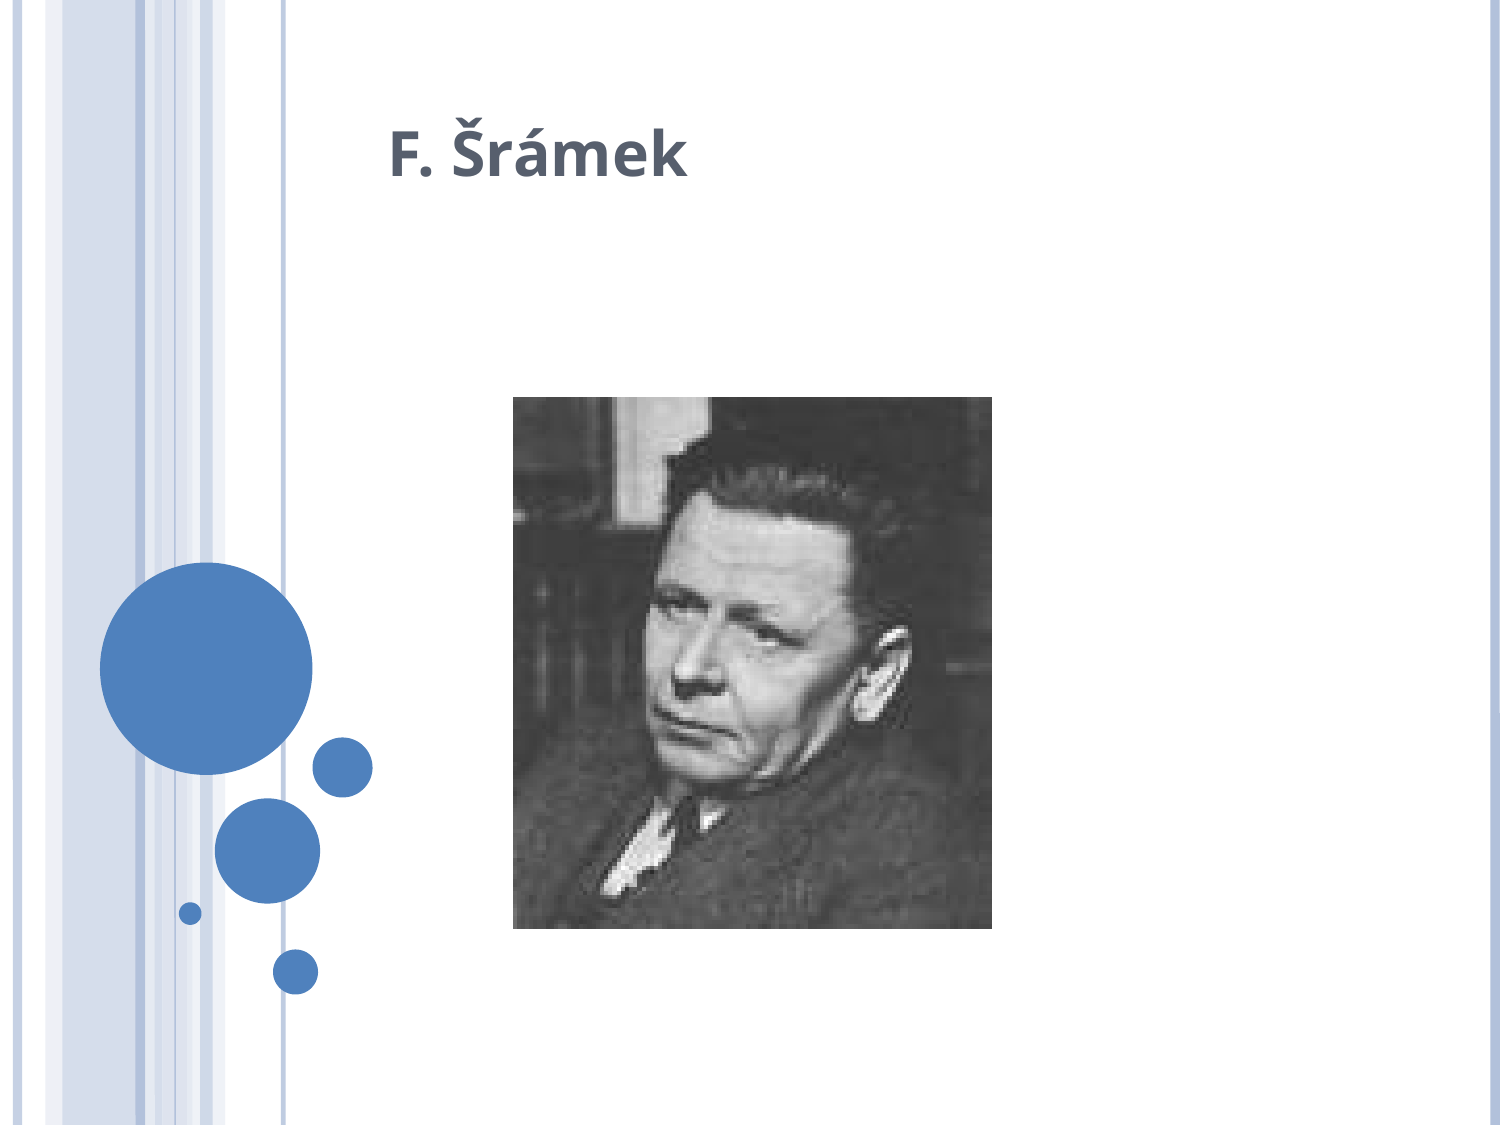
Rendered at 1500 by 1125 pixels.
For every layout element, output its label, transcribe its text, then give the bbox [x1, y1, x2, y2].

title F. Šrámek [371, 66, 1385, 197]
picture [513, 397, 992, 929]
